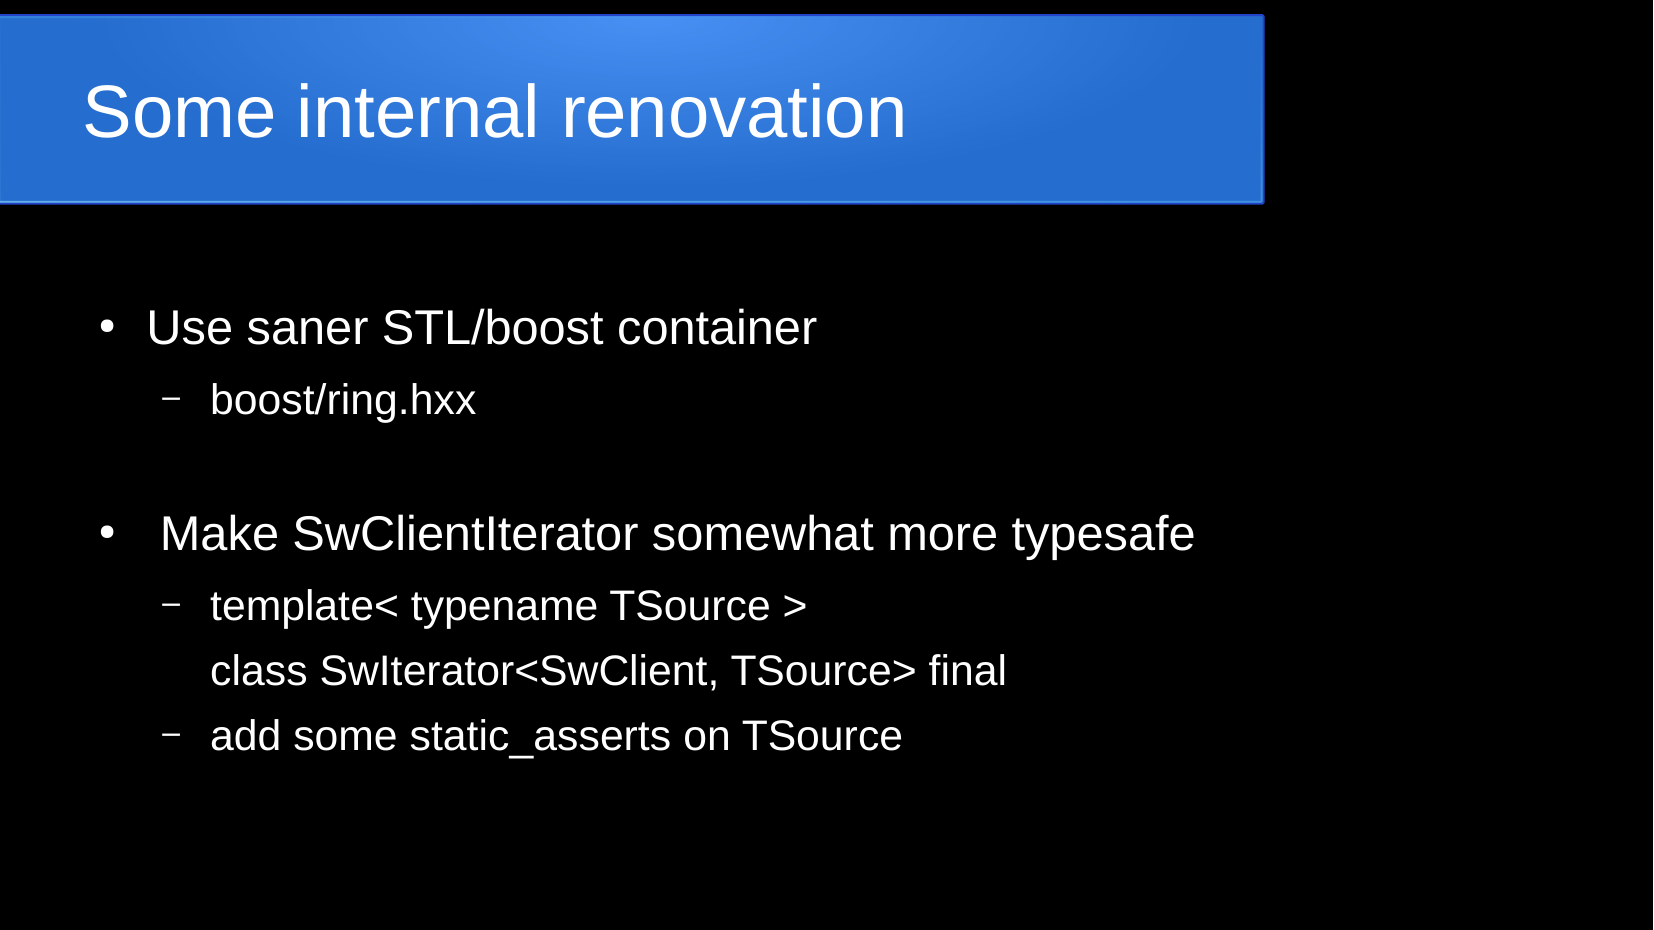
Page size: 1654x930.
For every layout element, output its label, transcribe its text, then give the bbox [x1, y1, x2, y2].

title Some internal renovation [82, 35, 1234, 189]
list Use saner STL/boost container boost/ring.hxx Make SwClientIterator somewhat more typesafe template< typename TSource > class SwIterator<SwClient, TSource> final add some static_asserts on TSource [82, 224, 1571, 764]
